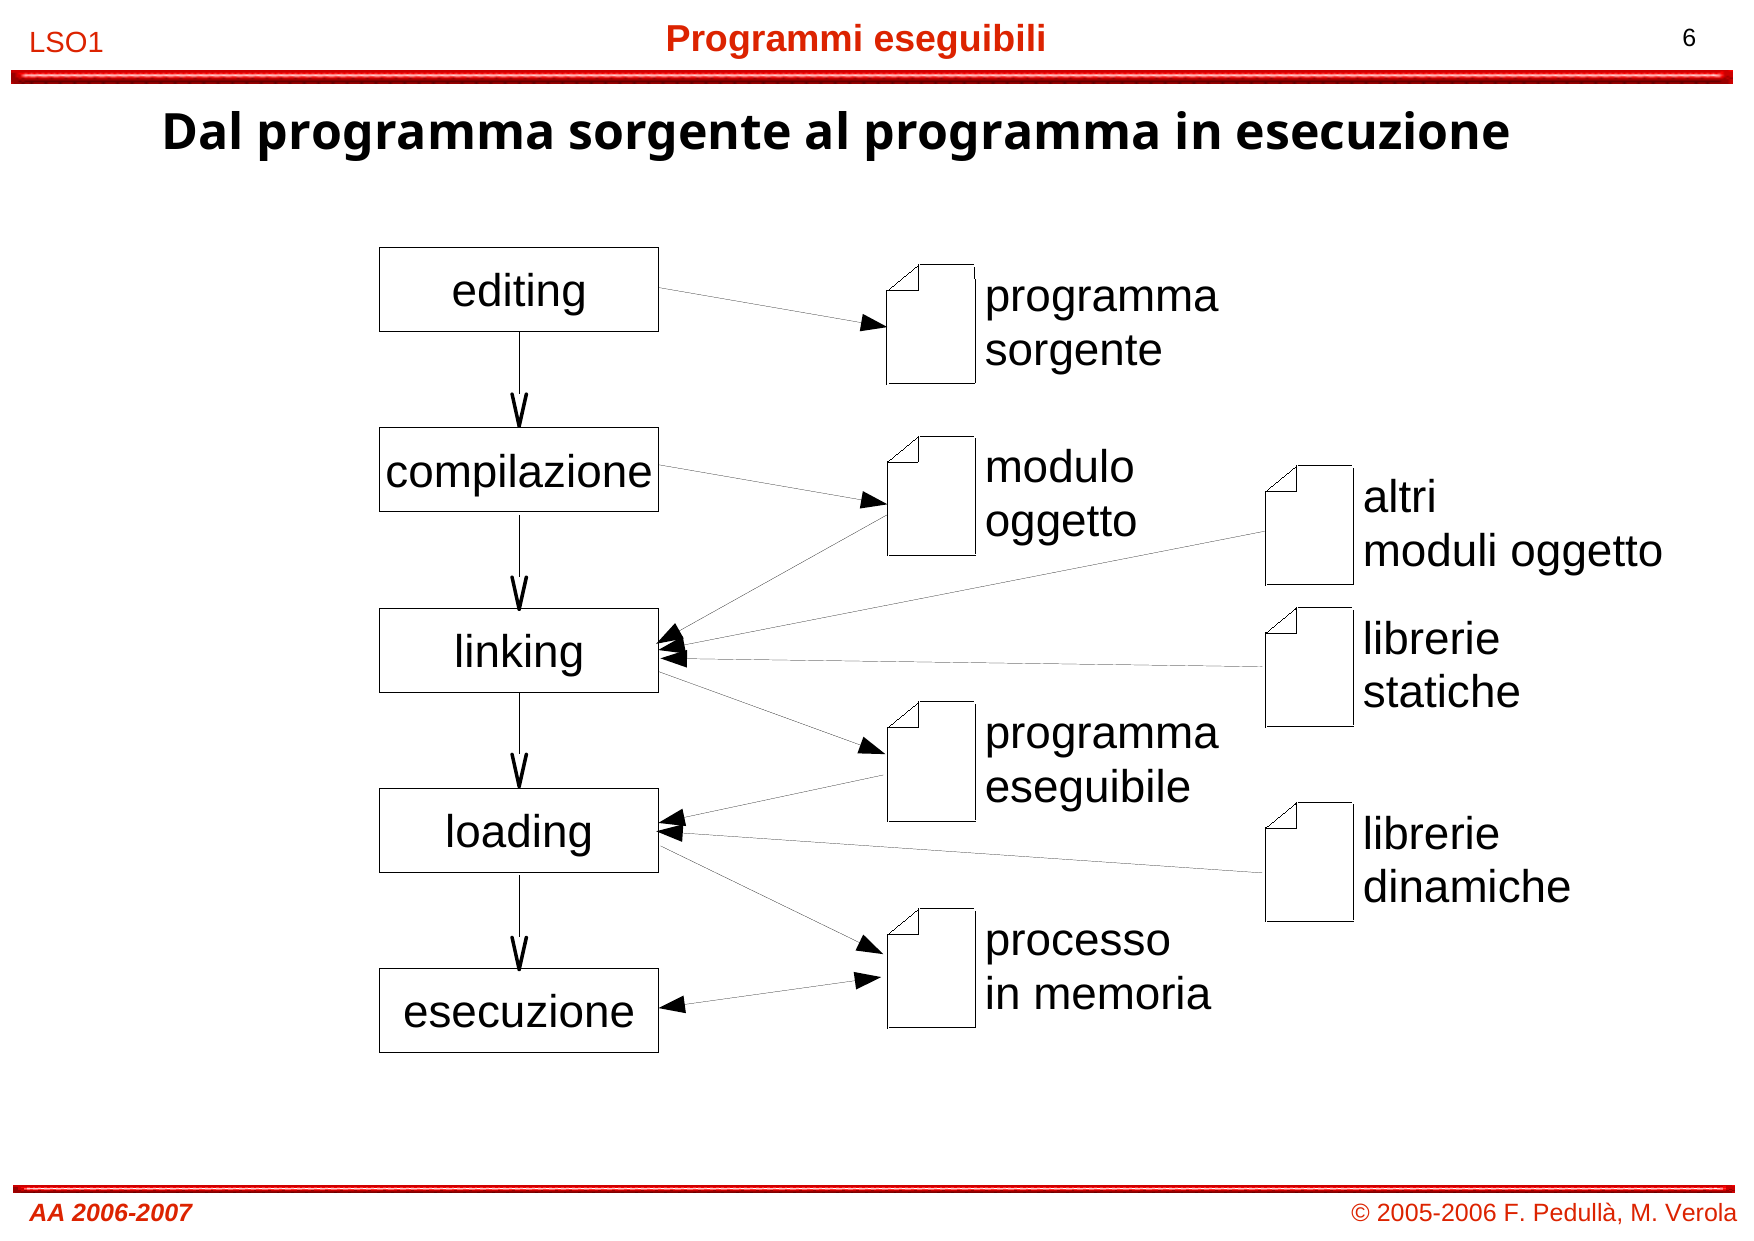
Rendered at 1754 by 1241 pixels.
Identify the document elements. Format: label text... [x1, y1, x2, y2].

text_box loading [379, 788, 659, 873]
text_box librerie statiche [1362, 610, 1522, 727]
text_box processo in memoria [984, 911, 1212, 1029]
picture [13, 1185, 1735, 1193]
text_box modulo oggetto [984, 438, 1138, 556]
text_box editing [379, 247, 659, 332]
text_box esecuzione [379, 968, 659, 1053]
text_box programma eseguibile [984, 704, 1219, 822]
text_box compilazione [379, 427, 659, 512]
picture [11, 70, 1733, 84]
title Dal programma sorgente al programma in esecuzione [161, 84, 1594, 180]
text_box programma sorgente [984, 267, 1219, 385]
text_box altri moduli oggetto [1362, 468, 1658, 586]
text_box linking [379, 608, 659, 693]
text_box librerie dinamiche [1362, 805, 1572, 922]
